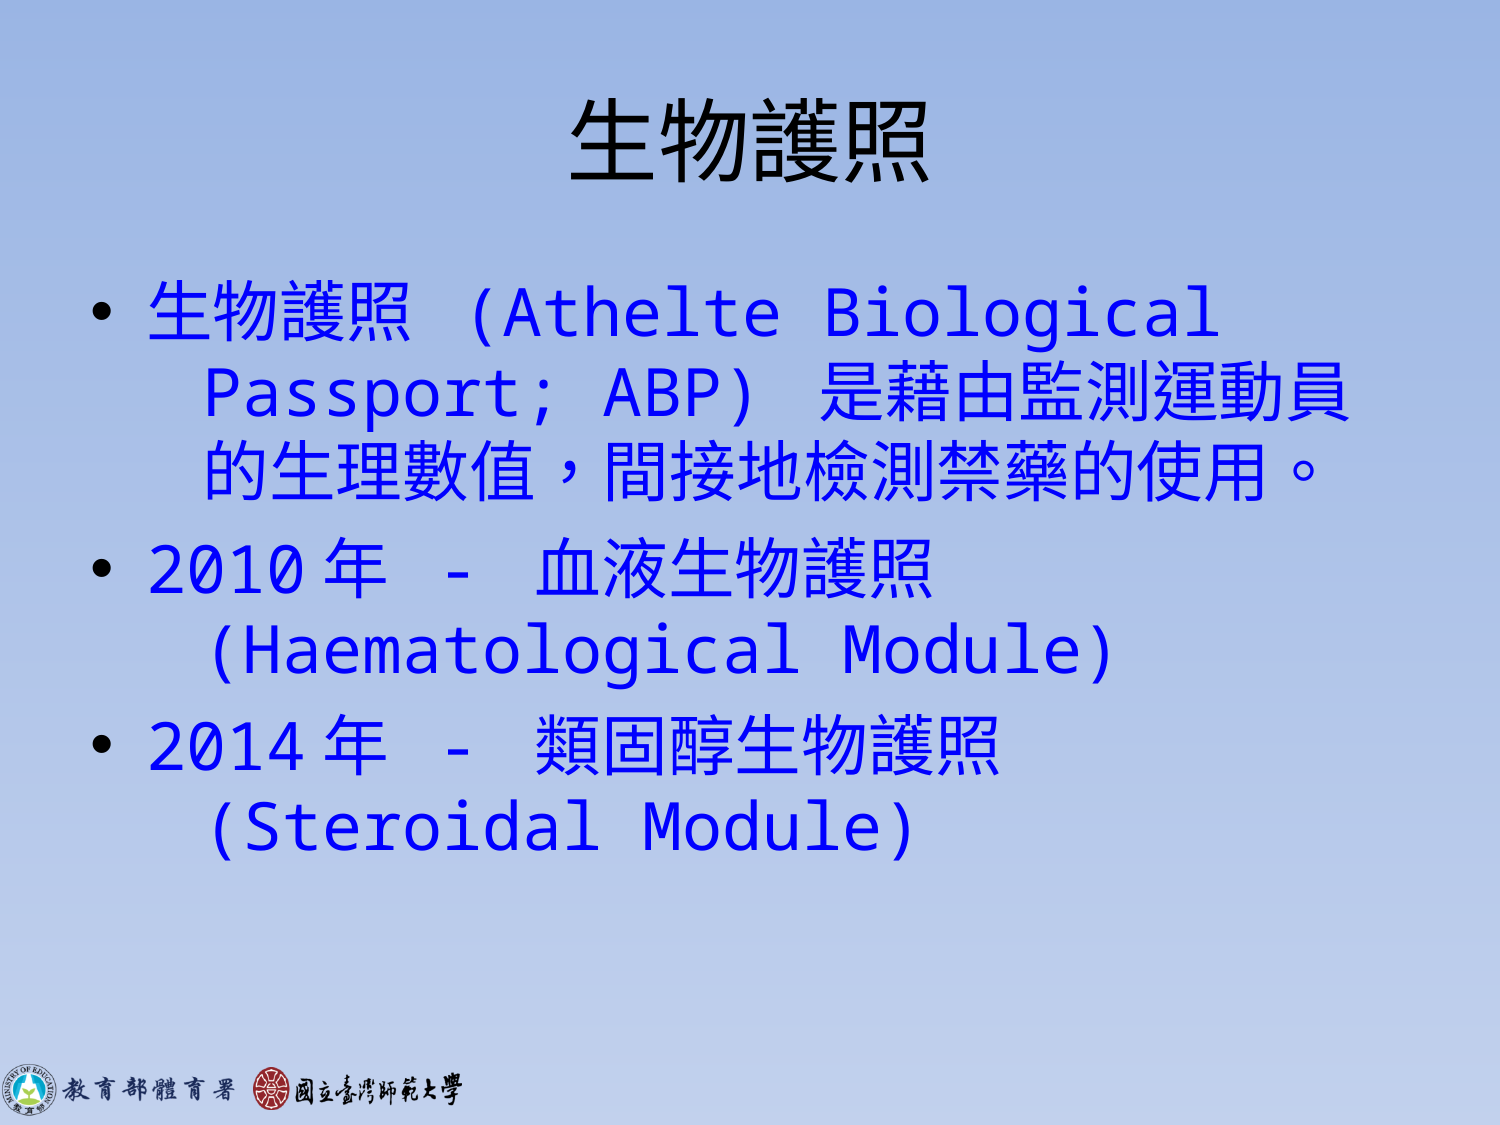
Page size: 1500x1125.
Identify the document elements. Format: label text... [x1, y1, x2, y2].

title 生物護照 [75, 45, 1426, 233]
list 生物護照 (Athelte Biological Passport; ABP) 是藉由監測運動員的生理數值，間接地檢測禁藥的使用。 2010年 - 血液生物護照 (Haematological Module) 2014年 - 類固醇生物護照 (Steroidal Module) [75, 262, 1426, 1005]
